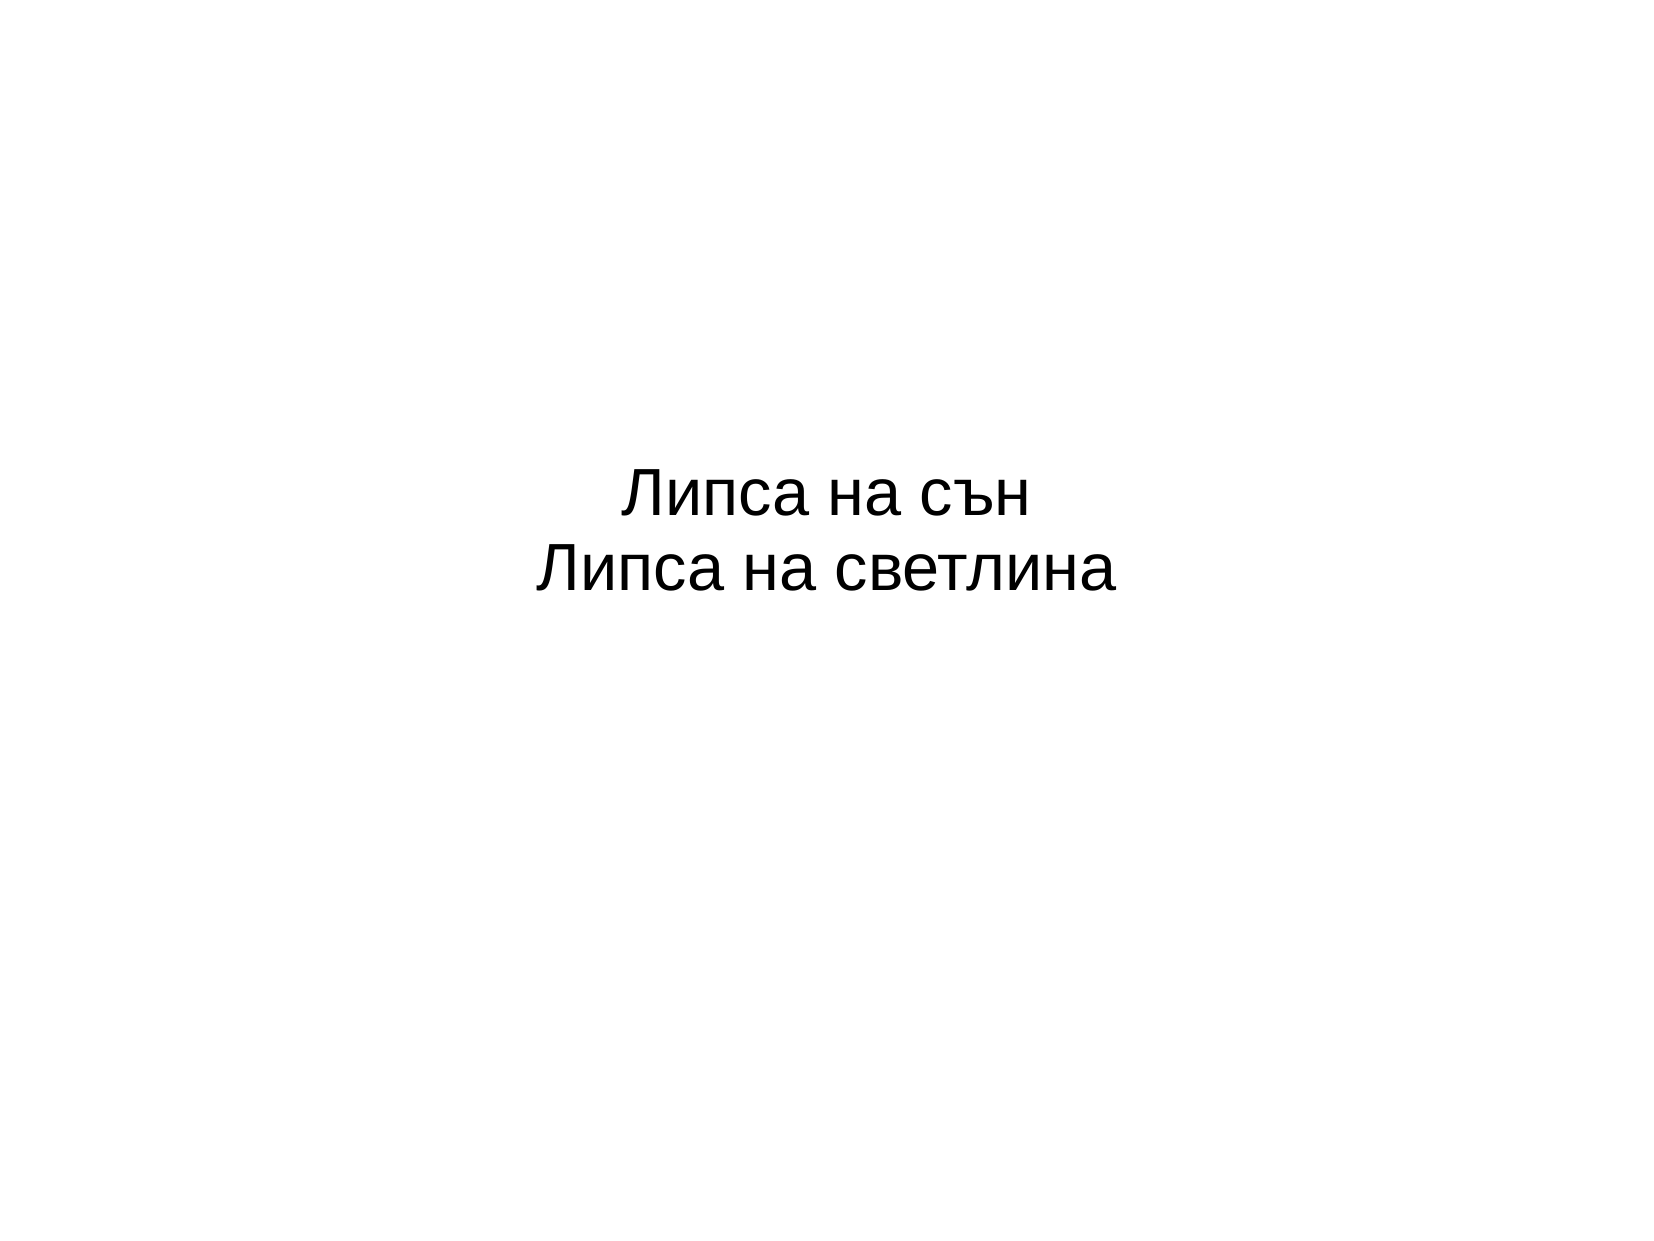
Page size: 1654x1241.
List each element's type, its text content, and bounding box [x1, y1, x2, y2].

subtitle Липса на сън Липса на светлина [82, 49, 1571, 1010]
